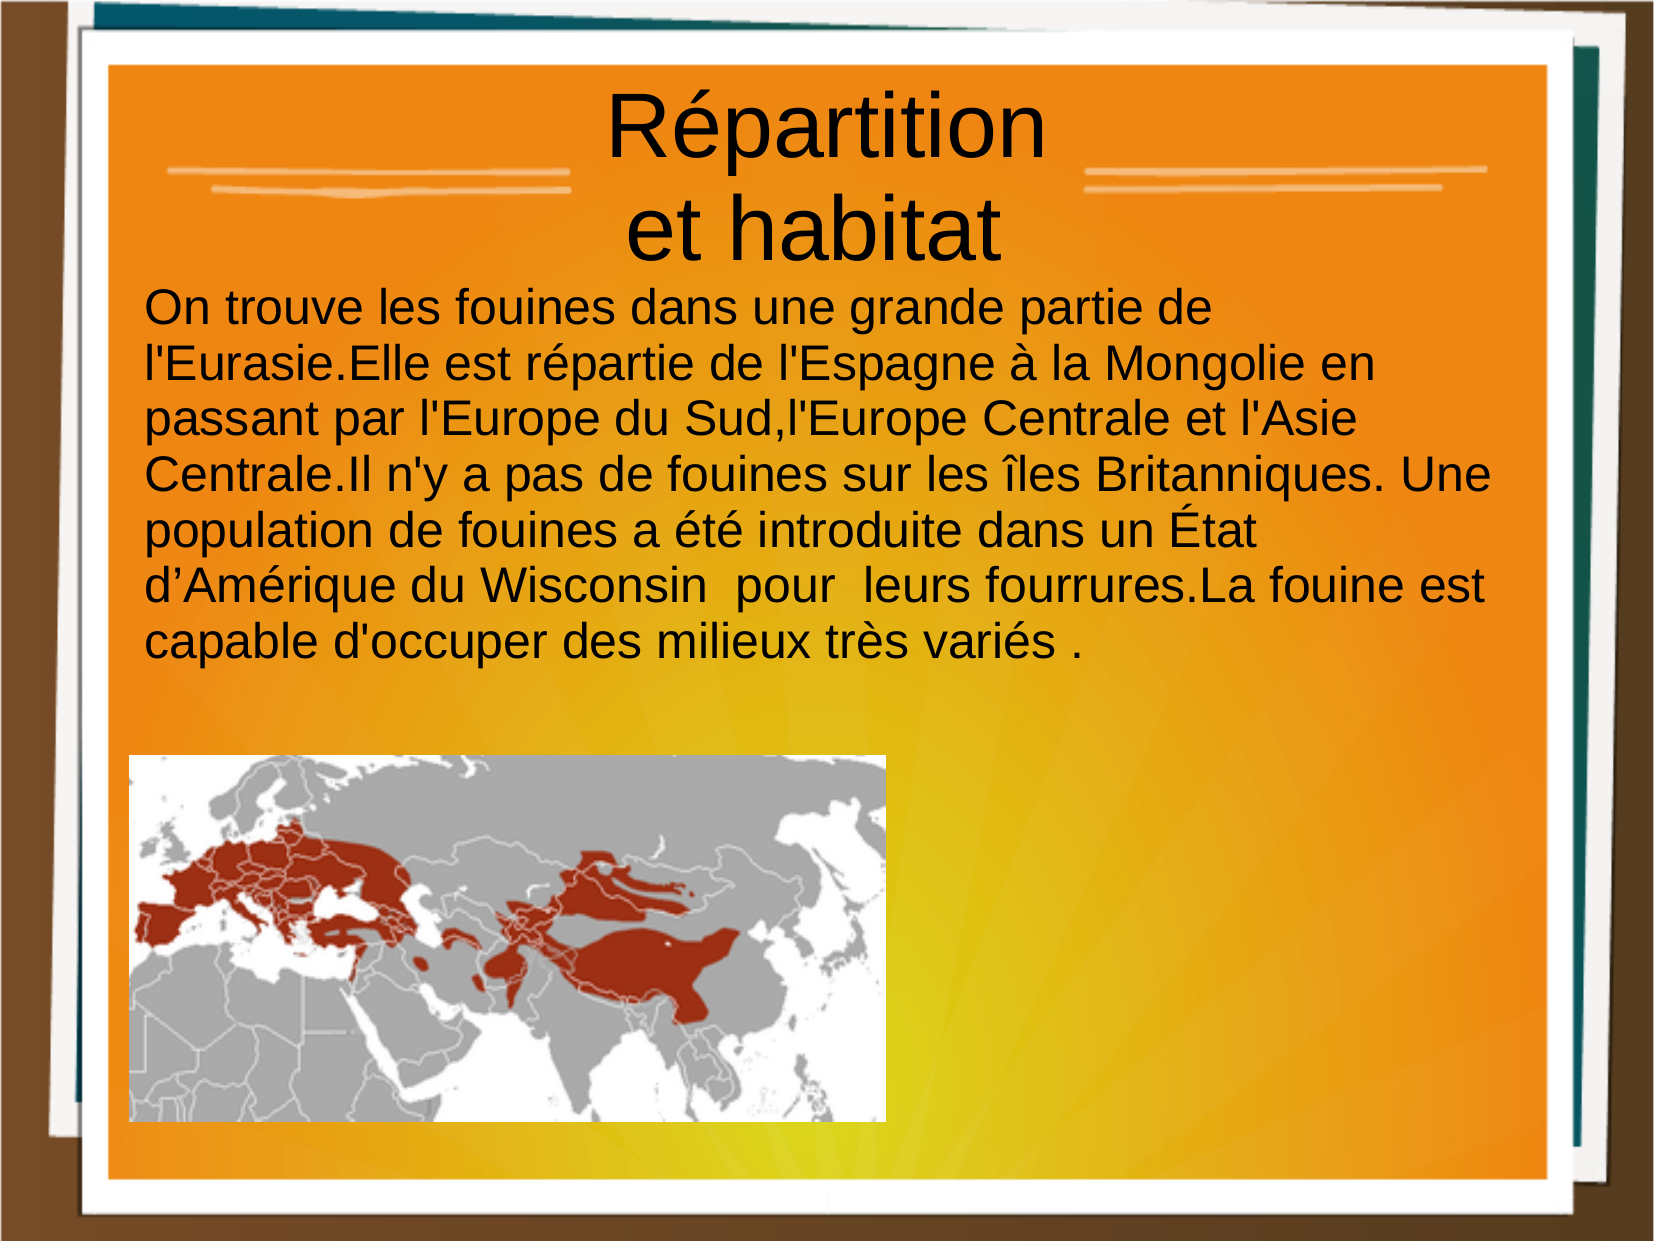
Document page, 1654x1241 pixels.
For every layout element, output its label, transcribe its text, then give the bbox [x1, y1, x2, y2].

title Répartition et habitat [566, 71, 1087, 271]
text_box On trouve les fouines dans une grande partie de l'Eurasie.Elle est répartie de l'Espagne à la Mongolie en passant par l'Europe du Sud,l'Europe Centrale et l'Asie Centrale.Il n'y a pas de fouines sur les îles Britanniques. Une population de fouines a été introduite dans un État d’Amérique du Wisconsin pour leurs fourrures.La fouine est capable d'occuper des milieux très variés . [129, 271, 1524, 690]
picture [0, 0, 1654, 1241]
